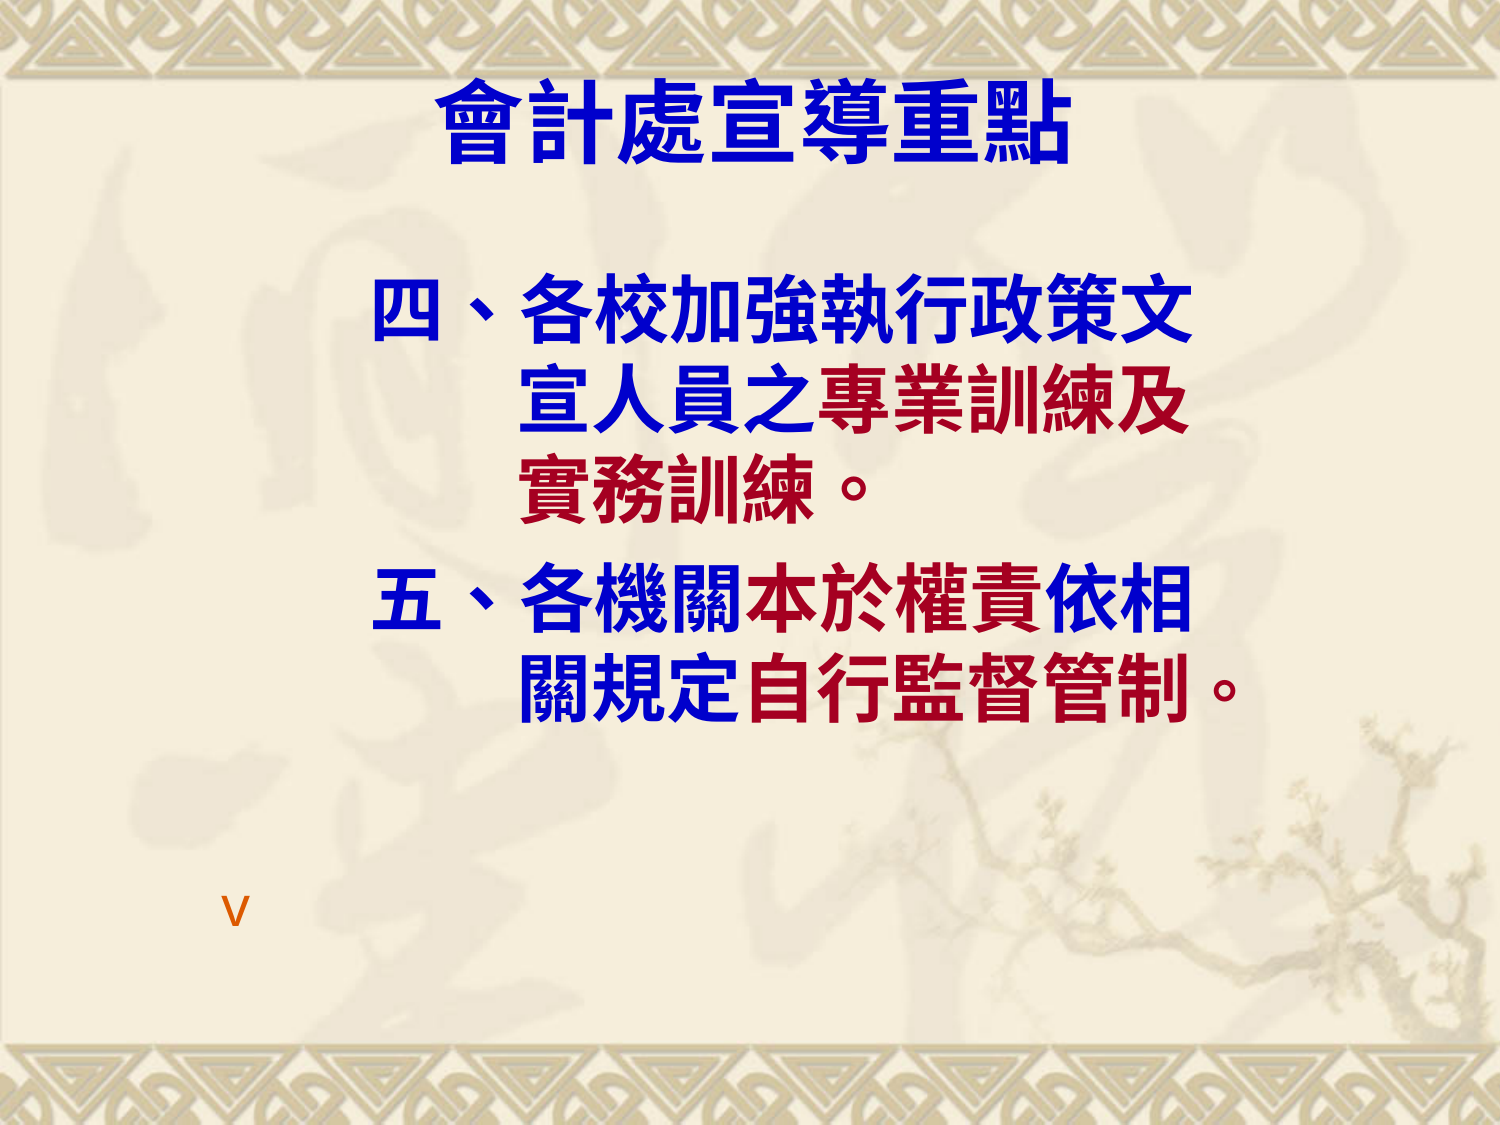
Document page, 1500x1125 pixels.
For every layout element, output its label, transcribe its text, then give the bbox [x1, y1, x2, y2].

title 會計處宣導重點 [53, 54, 1455, 185]
list 四、各校加強執行政策文宣人員之專業訓練及實務訓練。 五、各機關本於權責依相關規定自行監督管制。 [206, 255, 1270, 1000]
